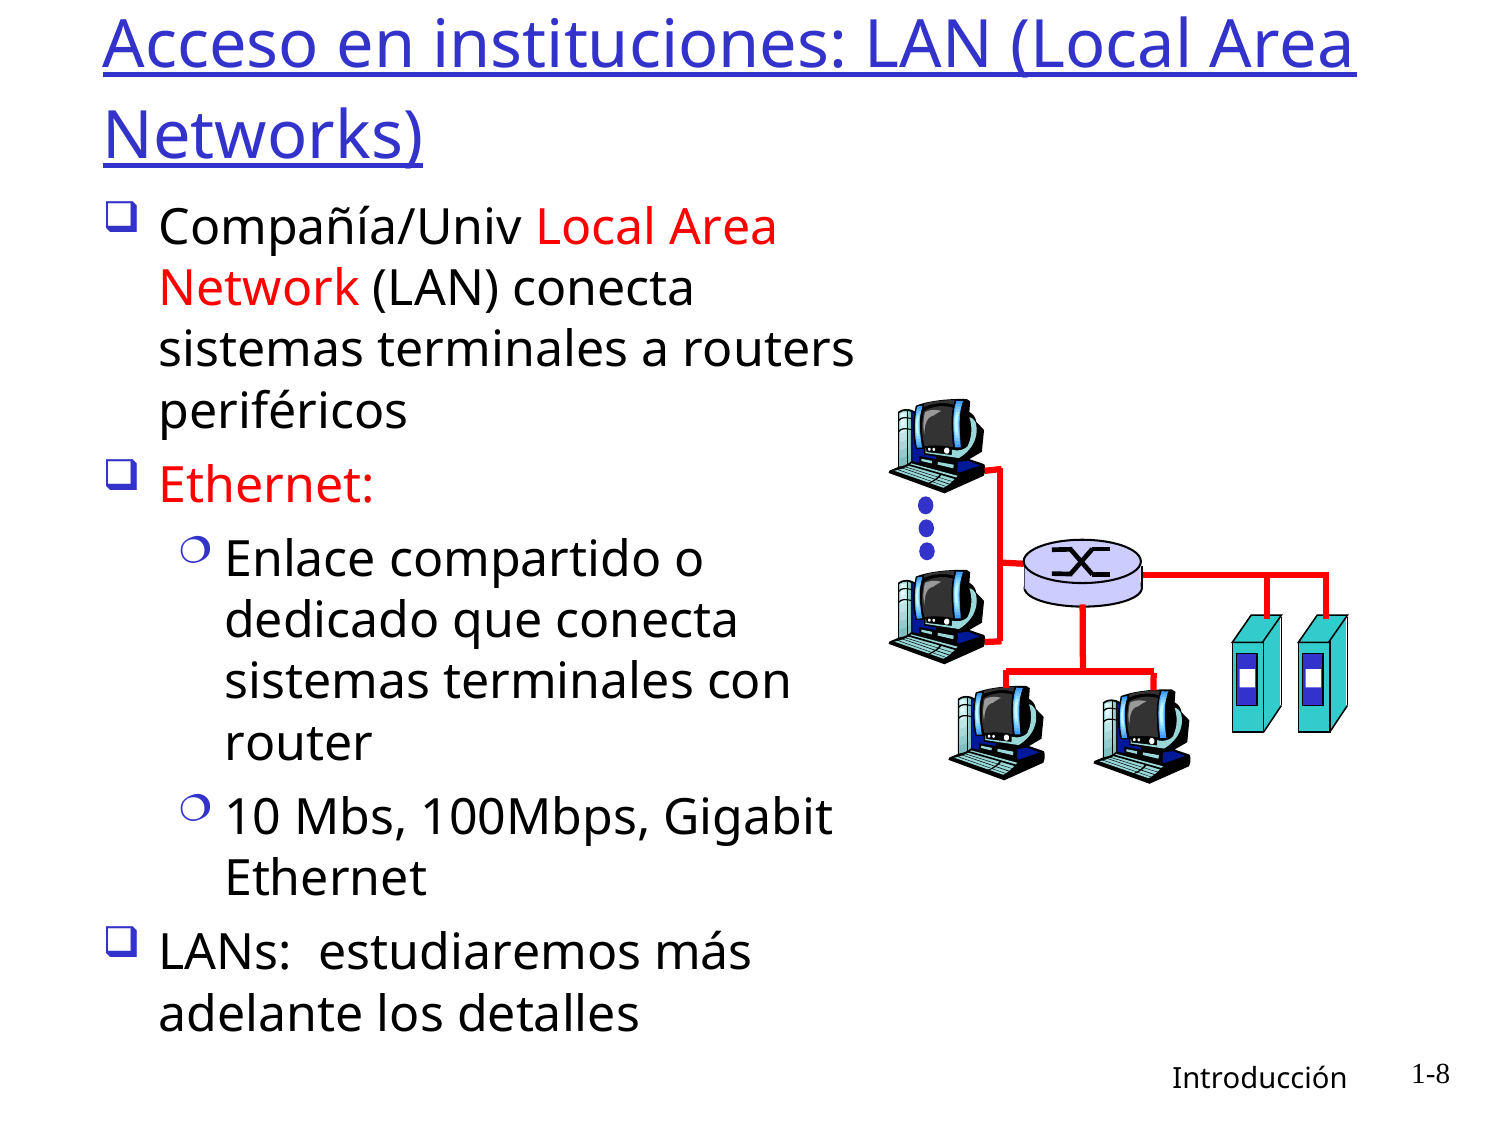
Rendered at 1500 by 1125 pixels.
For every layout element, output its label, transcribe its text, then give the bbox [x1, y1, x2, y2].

picture [888, 398, 987, 494]
text_box [1298, 615, 1348, 733]
title Acceso en instituciones: LAN (Local Area Networks) [87, 0, 1463, 182]
picture [1093, 688, 1193, 784]
text_box [1023, 539, 1142, 607]
text_box [1232, 615, 1282, 733]
text_box [919, 542, 935, 561]
text_box [918, 519, 935, 538]
text_box [917, 496, 934, 515]
picture [948, 685, 1047, 781]
picture [888, 569, 987, 665]
list Compañía/Univ Local Area Network (LAN) conecta sistemas terminales a routers periféricos Ethernet: Enlace compartido o dedicado que conecta sistemas terminales con router 10 Mbs, 100Mbps, Gigabit Ethernet LANs: estudiaremos más adelante los detalles [87, 187, 901, 1021]
